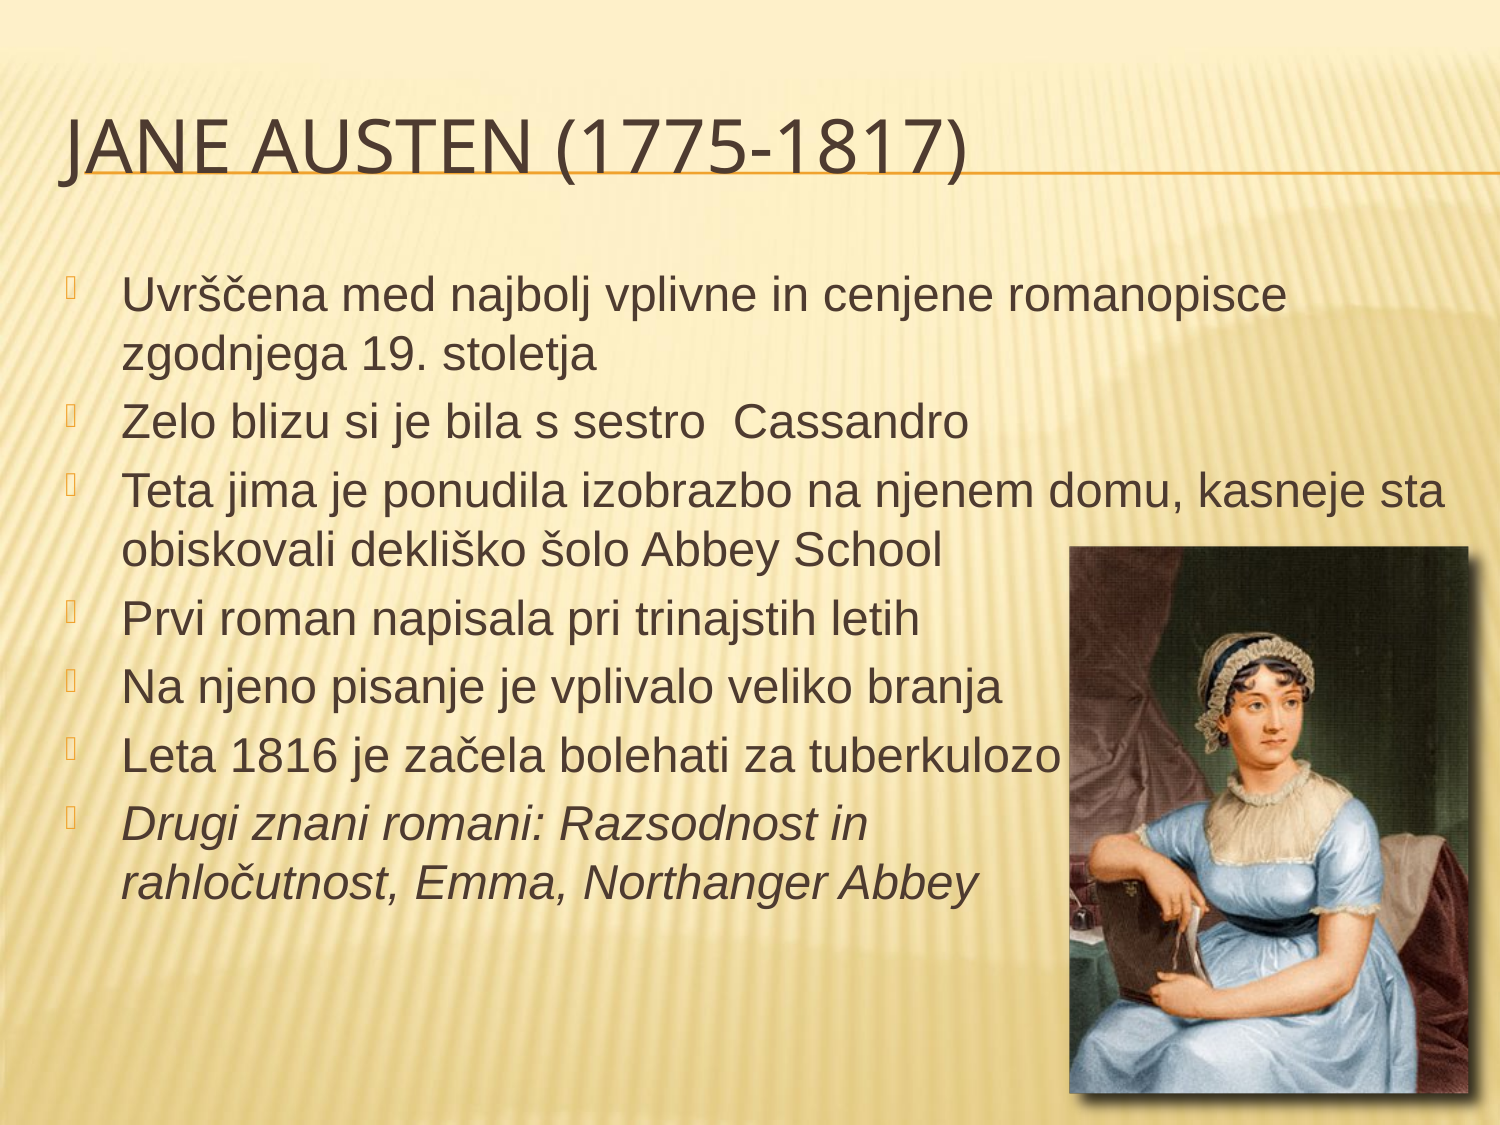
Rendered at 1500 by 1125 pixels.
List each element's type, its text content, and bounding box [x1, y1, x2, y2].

title JANE AUSTEN (1775-1817) [50, 75, 1475, 213]
list Uvrščena med najbolj vplivne in cenjene romanopisce zgodnjega 19. stoletja Zelo blizu si je bila s sestro Cassandro Teta jima je ponudila izobrazbo na njenem domu, kasneje sta obiskovali dekliško šolo Abbey School Prvi roman napisala pri trinajstih letih Na njeno pisanje je vplivalo veliko branja Leta 1816 je začela bolehati za tuberkulozo Drugi znani romani: Razsodnost in rahločutnost, Emma, Northanger Abbey [50, 254, 1475, 998]
picture [0, 0, 1500, 1125]
